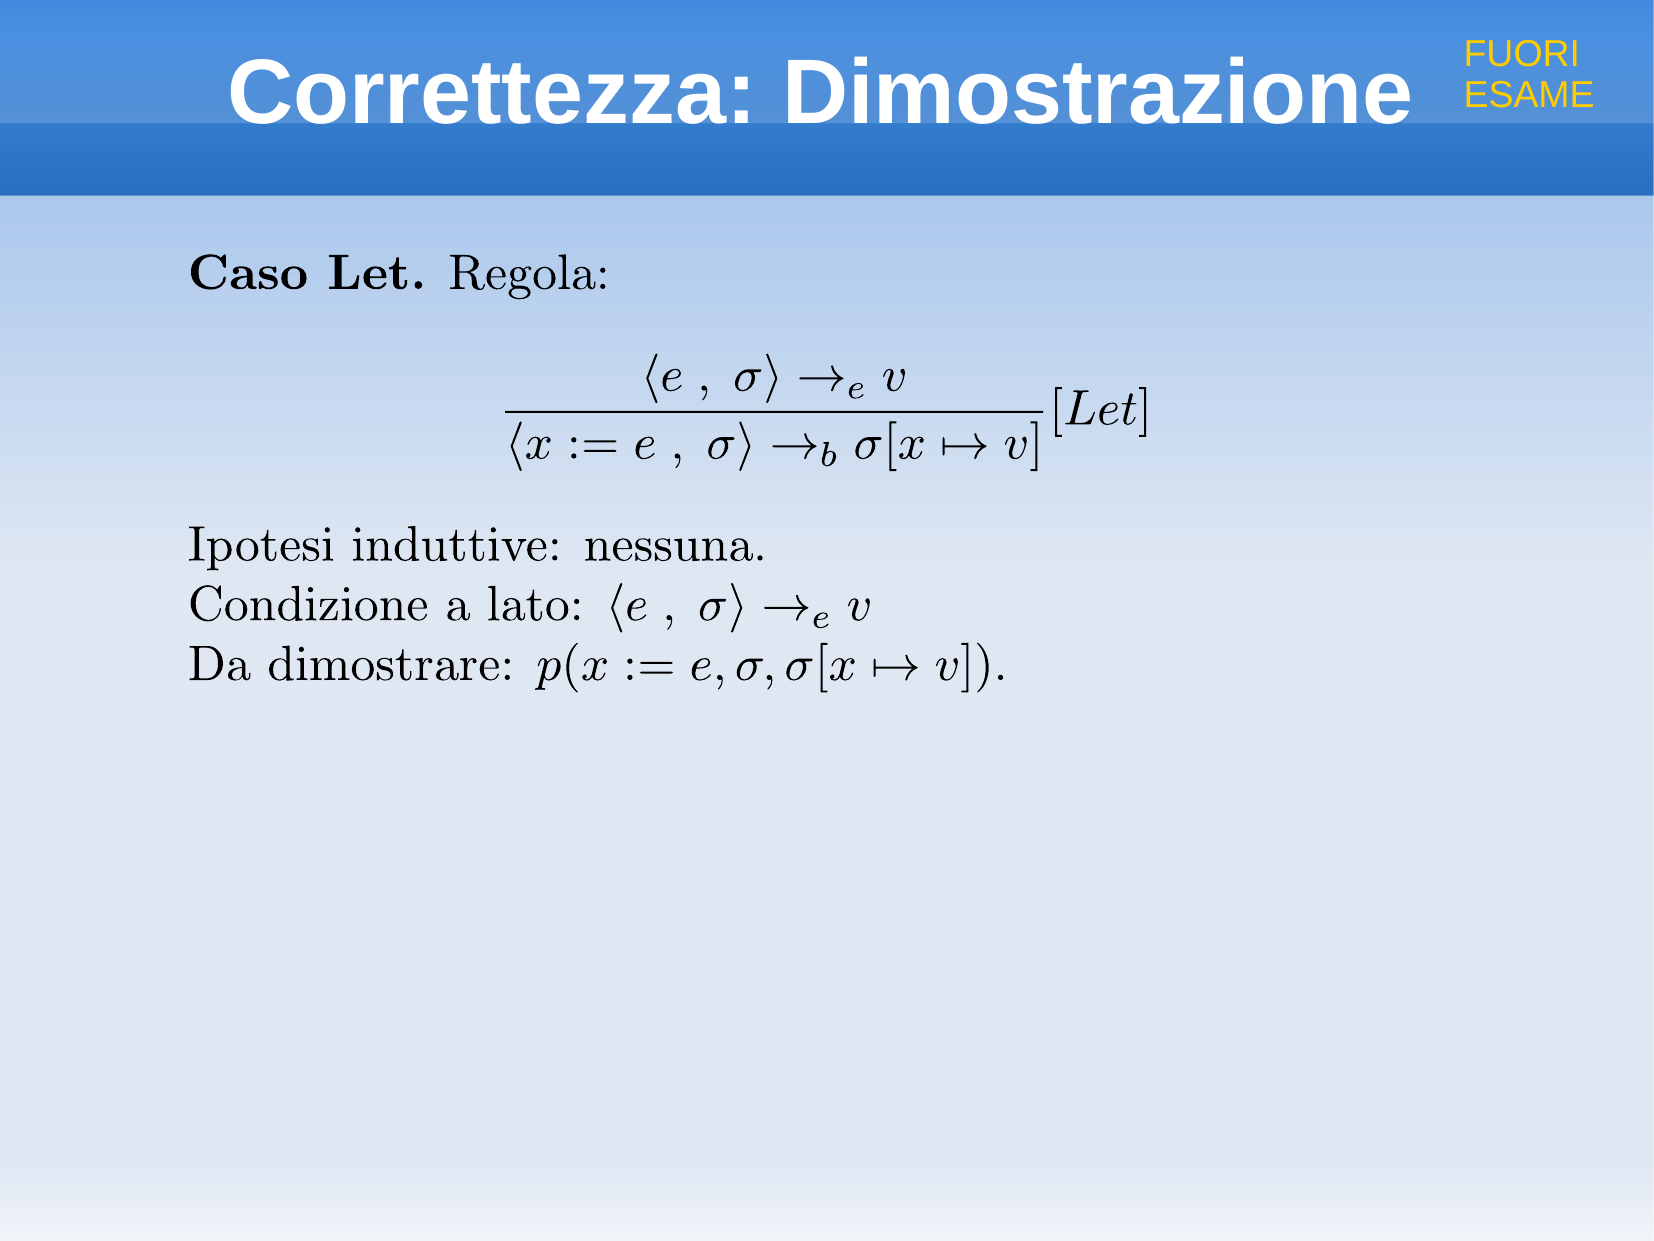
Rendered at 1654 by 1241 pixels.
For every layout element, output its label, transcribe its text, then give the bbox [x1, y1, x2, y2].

text_box [187, 254, 1152, 693]
title Correttezza: Dimostrazione [76, 0, 1565, 188]
picture [0, 0, 1654, 1241]
text_box FUORI ESAME [1448, 24, 1610, 124]
